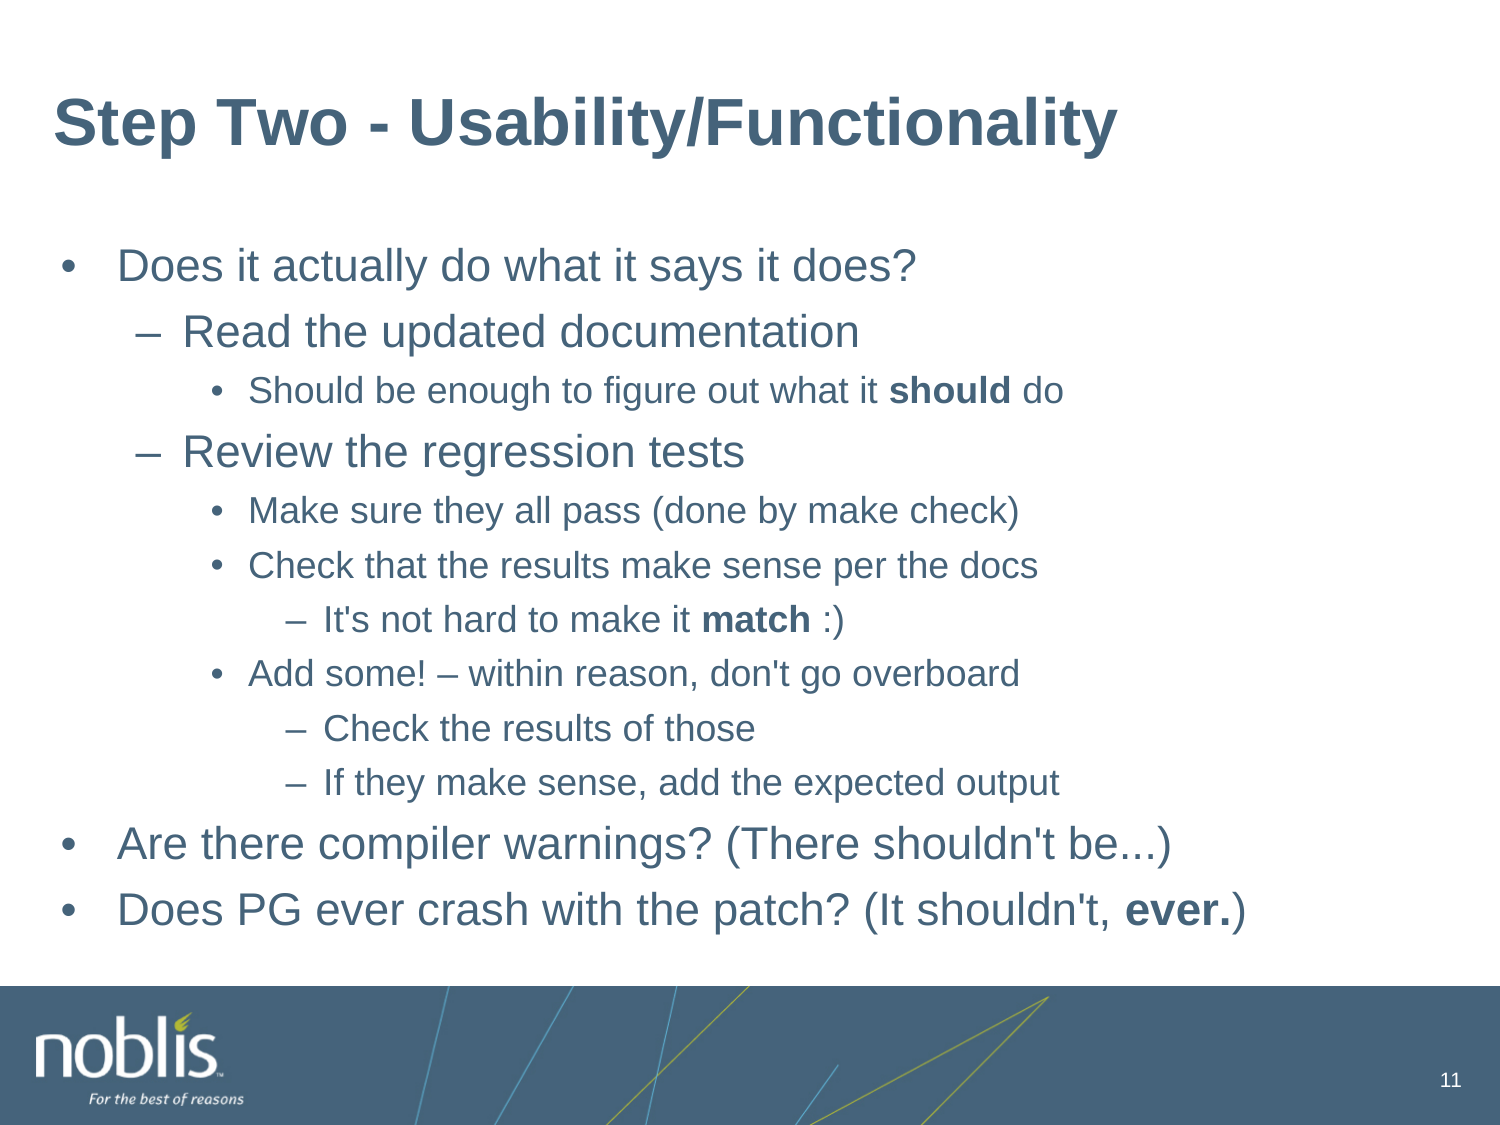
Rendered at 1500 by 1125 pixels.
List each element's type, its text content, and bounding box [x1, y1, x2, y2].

picture [0, 986, 1500, 1125]
list Does it actually do what it says it does? Read the updated documentation Should be enough to figure out what it should do Review the regression tests Make sure they all pass (done by make check) Check that the results make sense per the docs It's not hard to make it match :) Add some! – within reason, don't go overboard Check the results of those If they make sense, add the expected output Are there compiler warnings? (There shouldn't be...) Does PG ever crash with the patch? (It shouldn't, ever.) [60, 239, 1437, 968]
title Step Two - Usability/Functionality [53, 38, 1438, 211]
